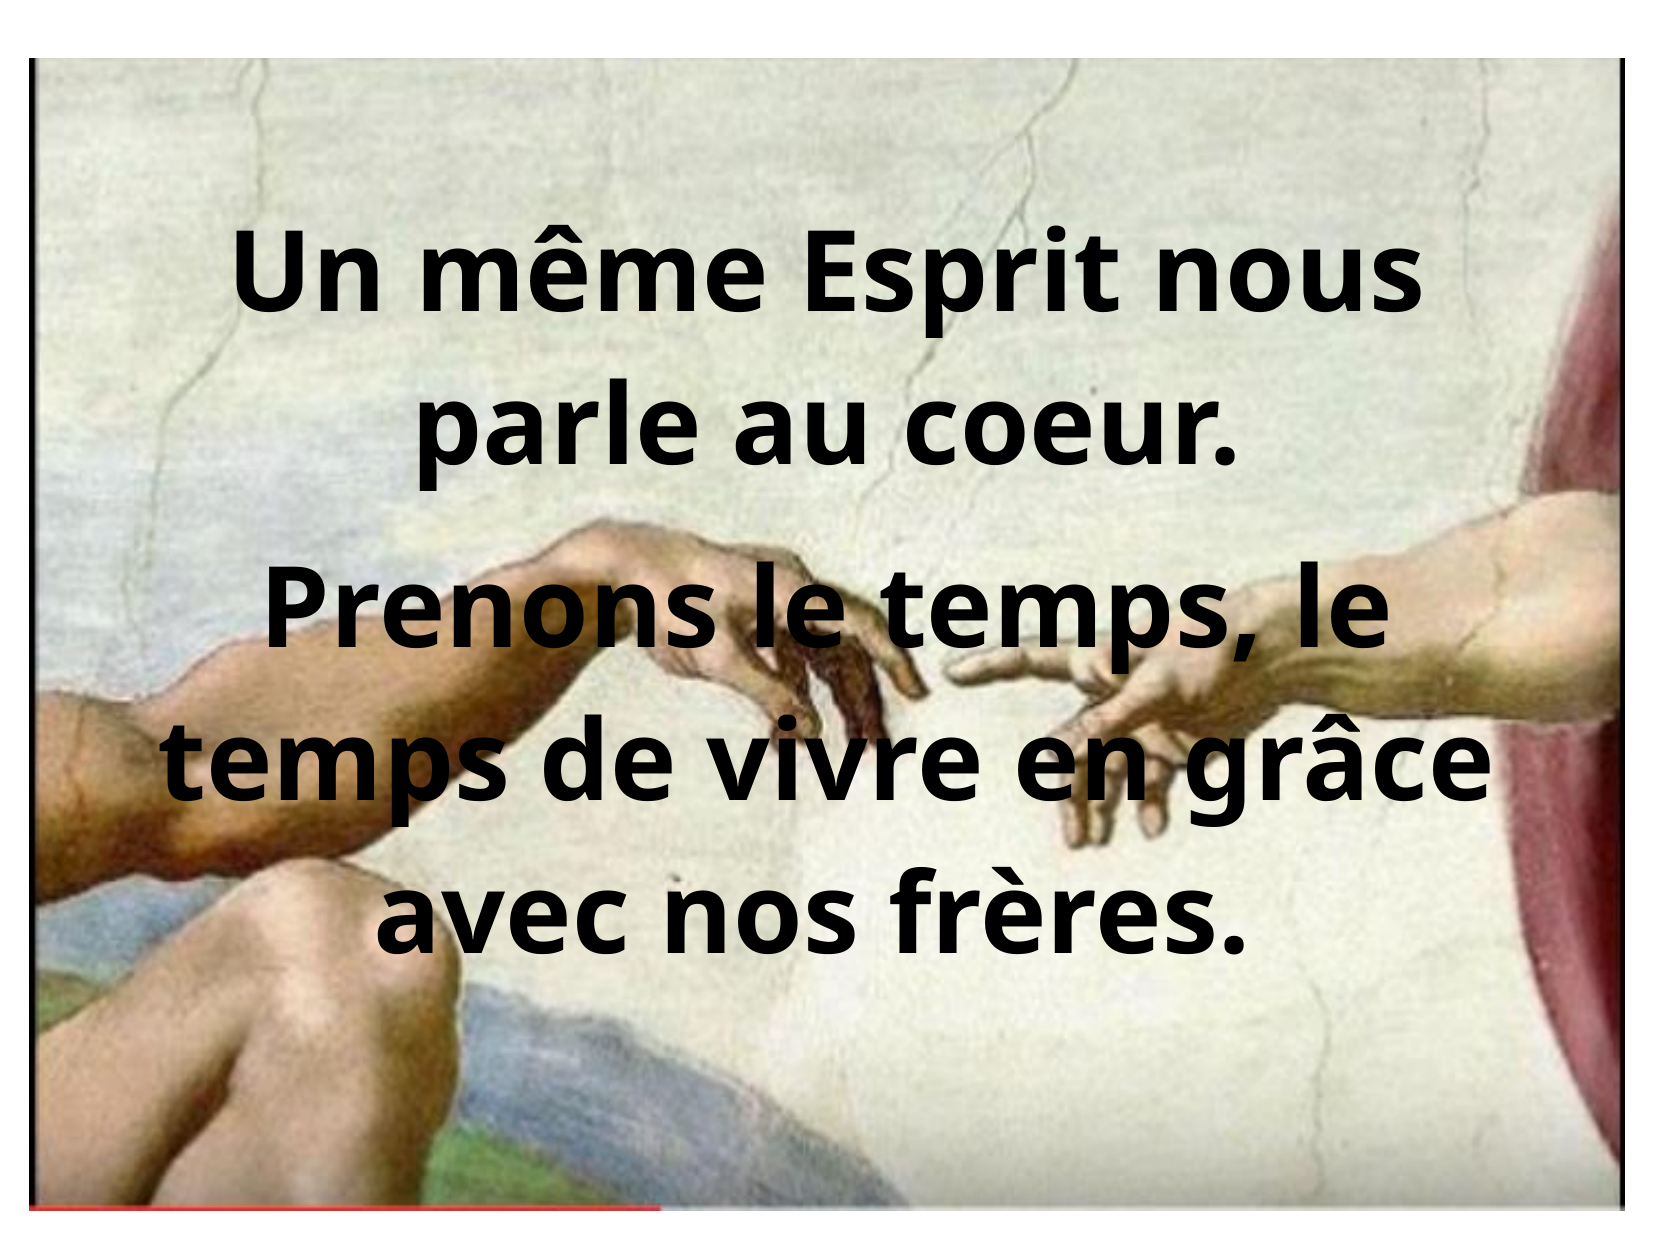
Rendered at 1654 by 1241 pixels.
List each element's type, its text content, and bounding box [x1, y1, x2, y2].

picture [29, 58, 1625, 1211]
list Un même Esprit nous parle au coeur. Prenons le temps, le temps de vivre en grâce avec nos frères. [82, 59, 1571, 1241]
